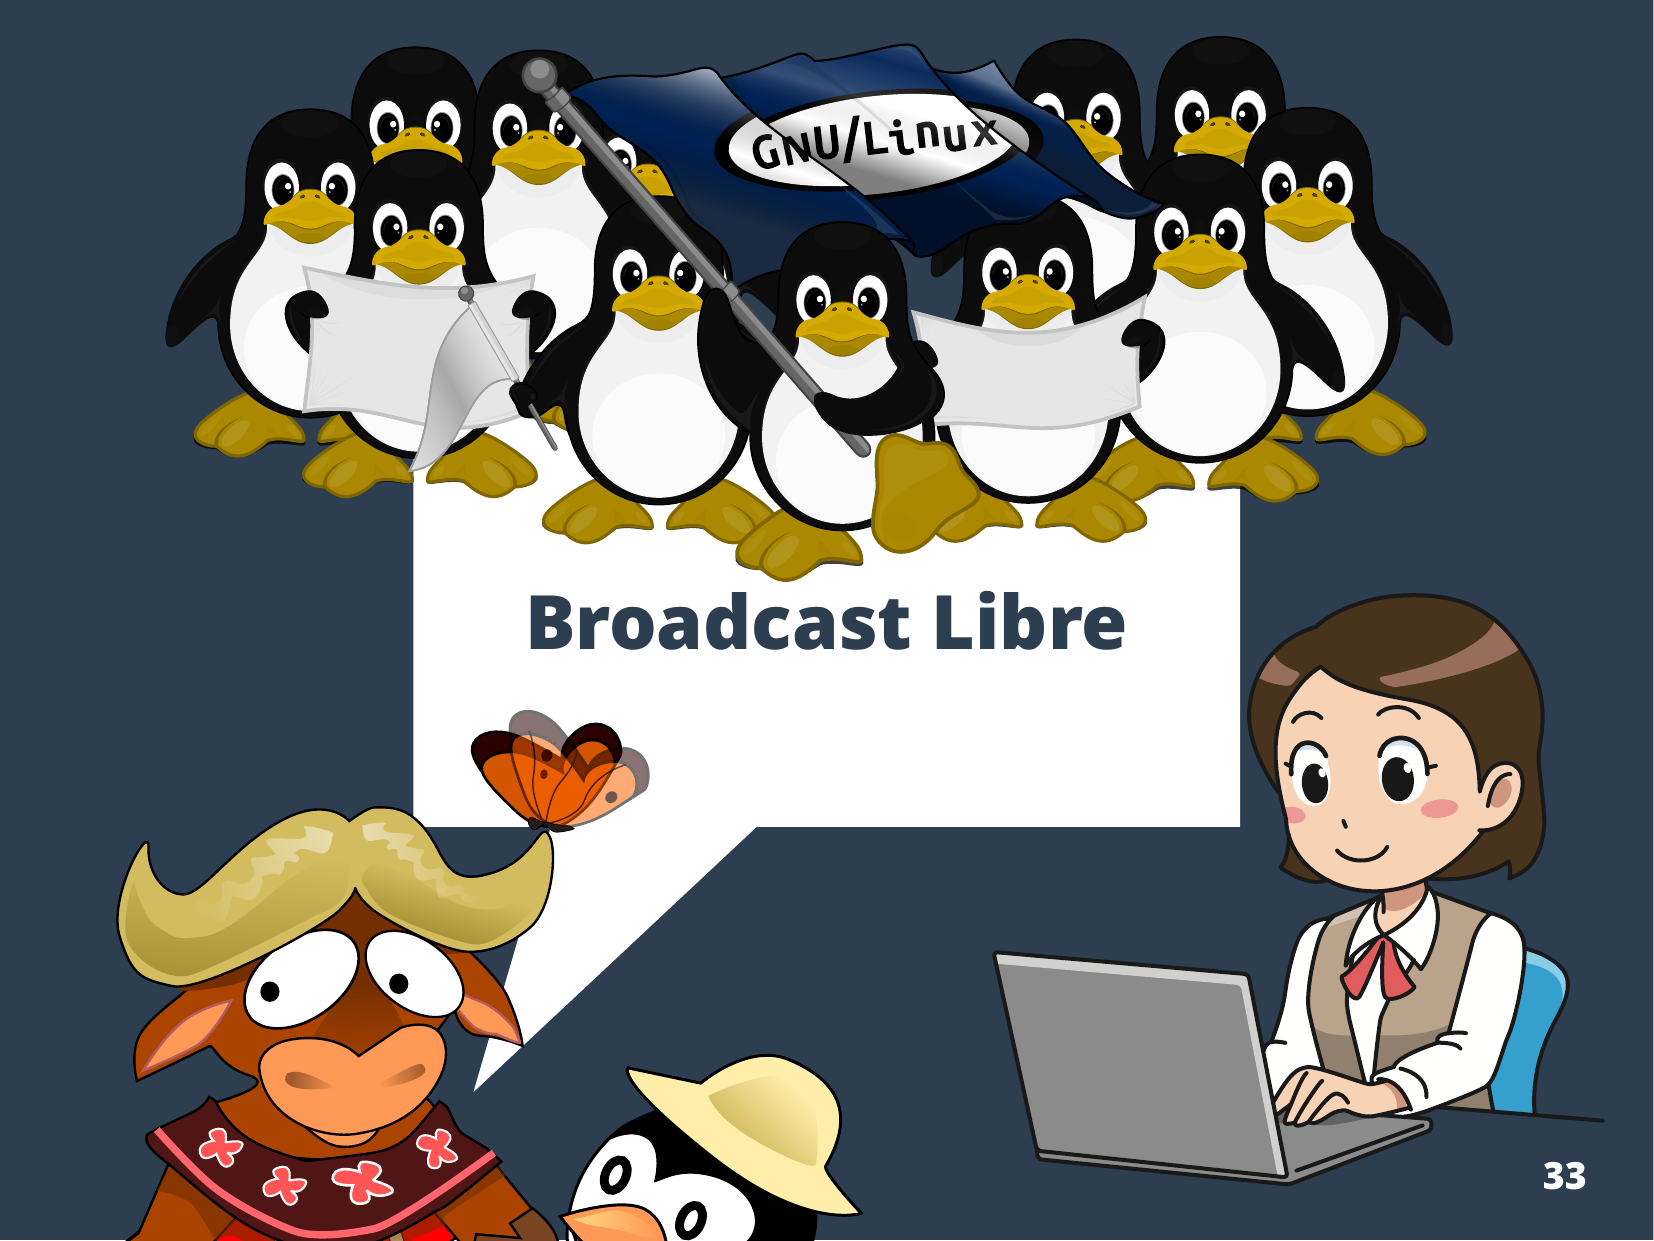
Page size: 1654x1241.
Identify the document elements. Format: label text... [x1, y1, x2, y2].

picture [165, 36, 1608, 1187]
picture [60, 709, 898, 1241]
title Broadcast Libre [442, 591, 992, 798]
